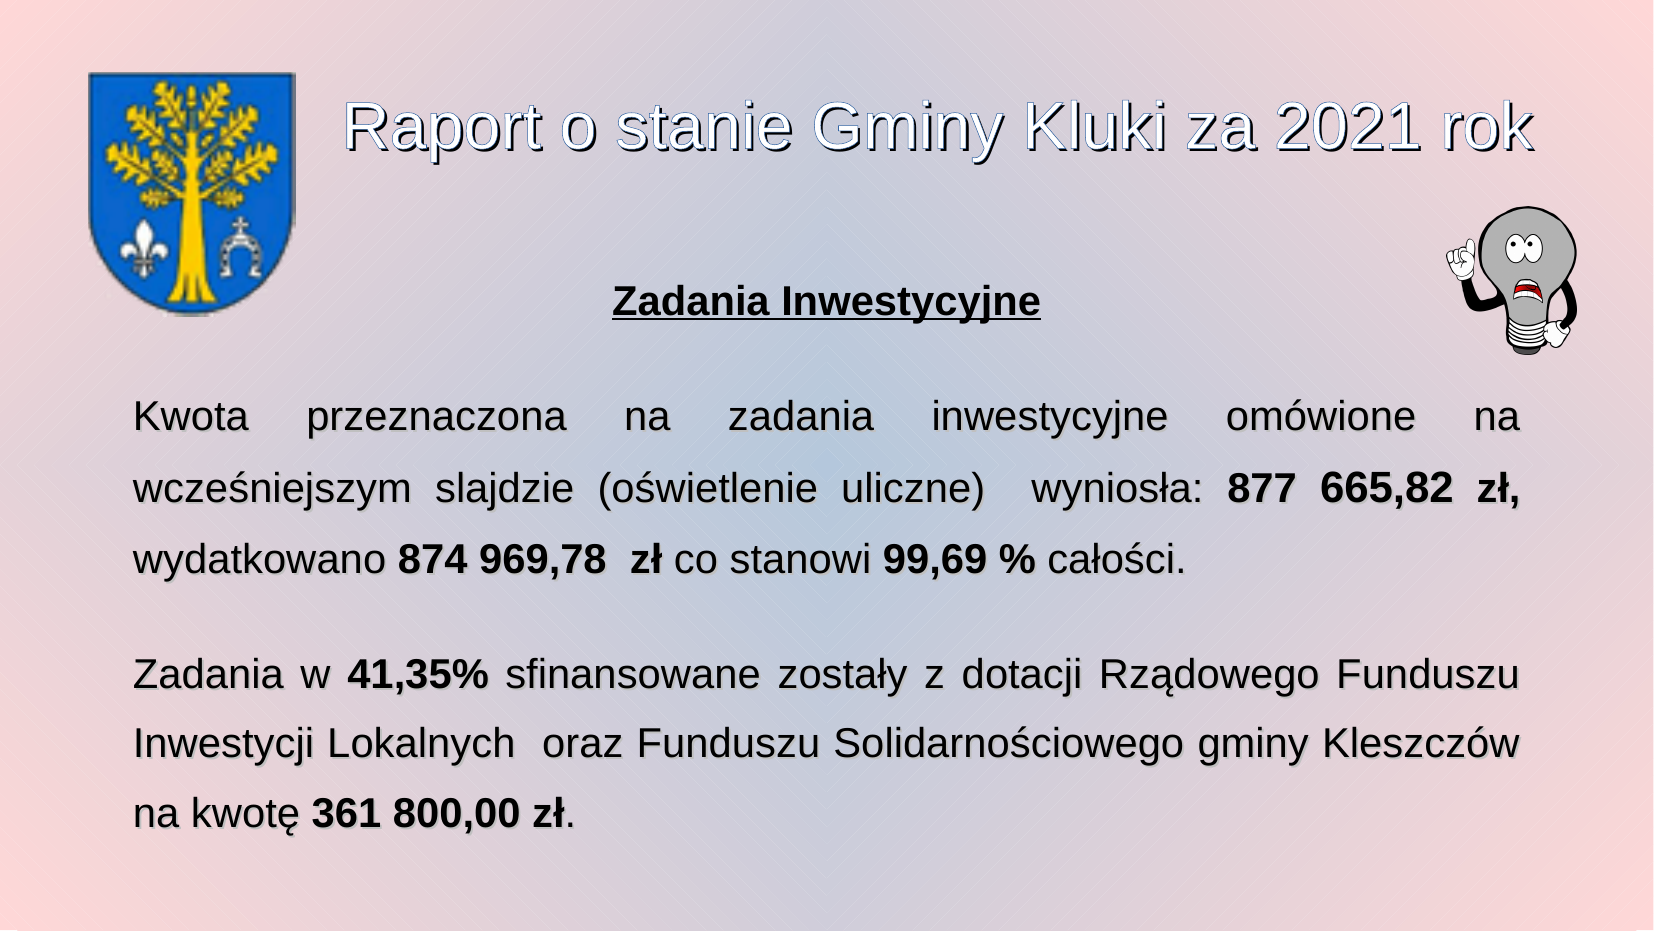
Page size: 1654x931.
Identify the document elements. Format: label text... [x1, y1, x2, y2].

picture [88, 72, 296, 317]
title Raport o stanie Gminy Kluki za 2021 rok [296, 73, 1654, 178]
text_box Zadania Inwestycyjne Kwota przeznaczona na zadania inwestycyjne omówione na wcześniejszym slajdzie (oświetlenie uliczne) wyniosła: 877 665,82 zł, wydatkowano 874 969,78 zł co stanowi 99,69 % całości. Zadania w 41,35% sfinansowane zostały z dotacji Rządowego Funduszu Inwestycji Lokalnych oraz Funduszu Solidarnościowego gminy Kleszczów na kwotę 361 800,00 zł. [118, 324, 1536, 857]
picture [1446, 206, 1577, 355]
